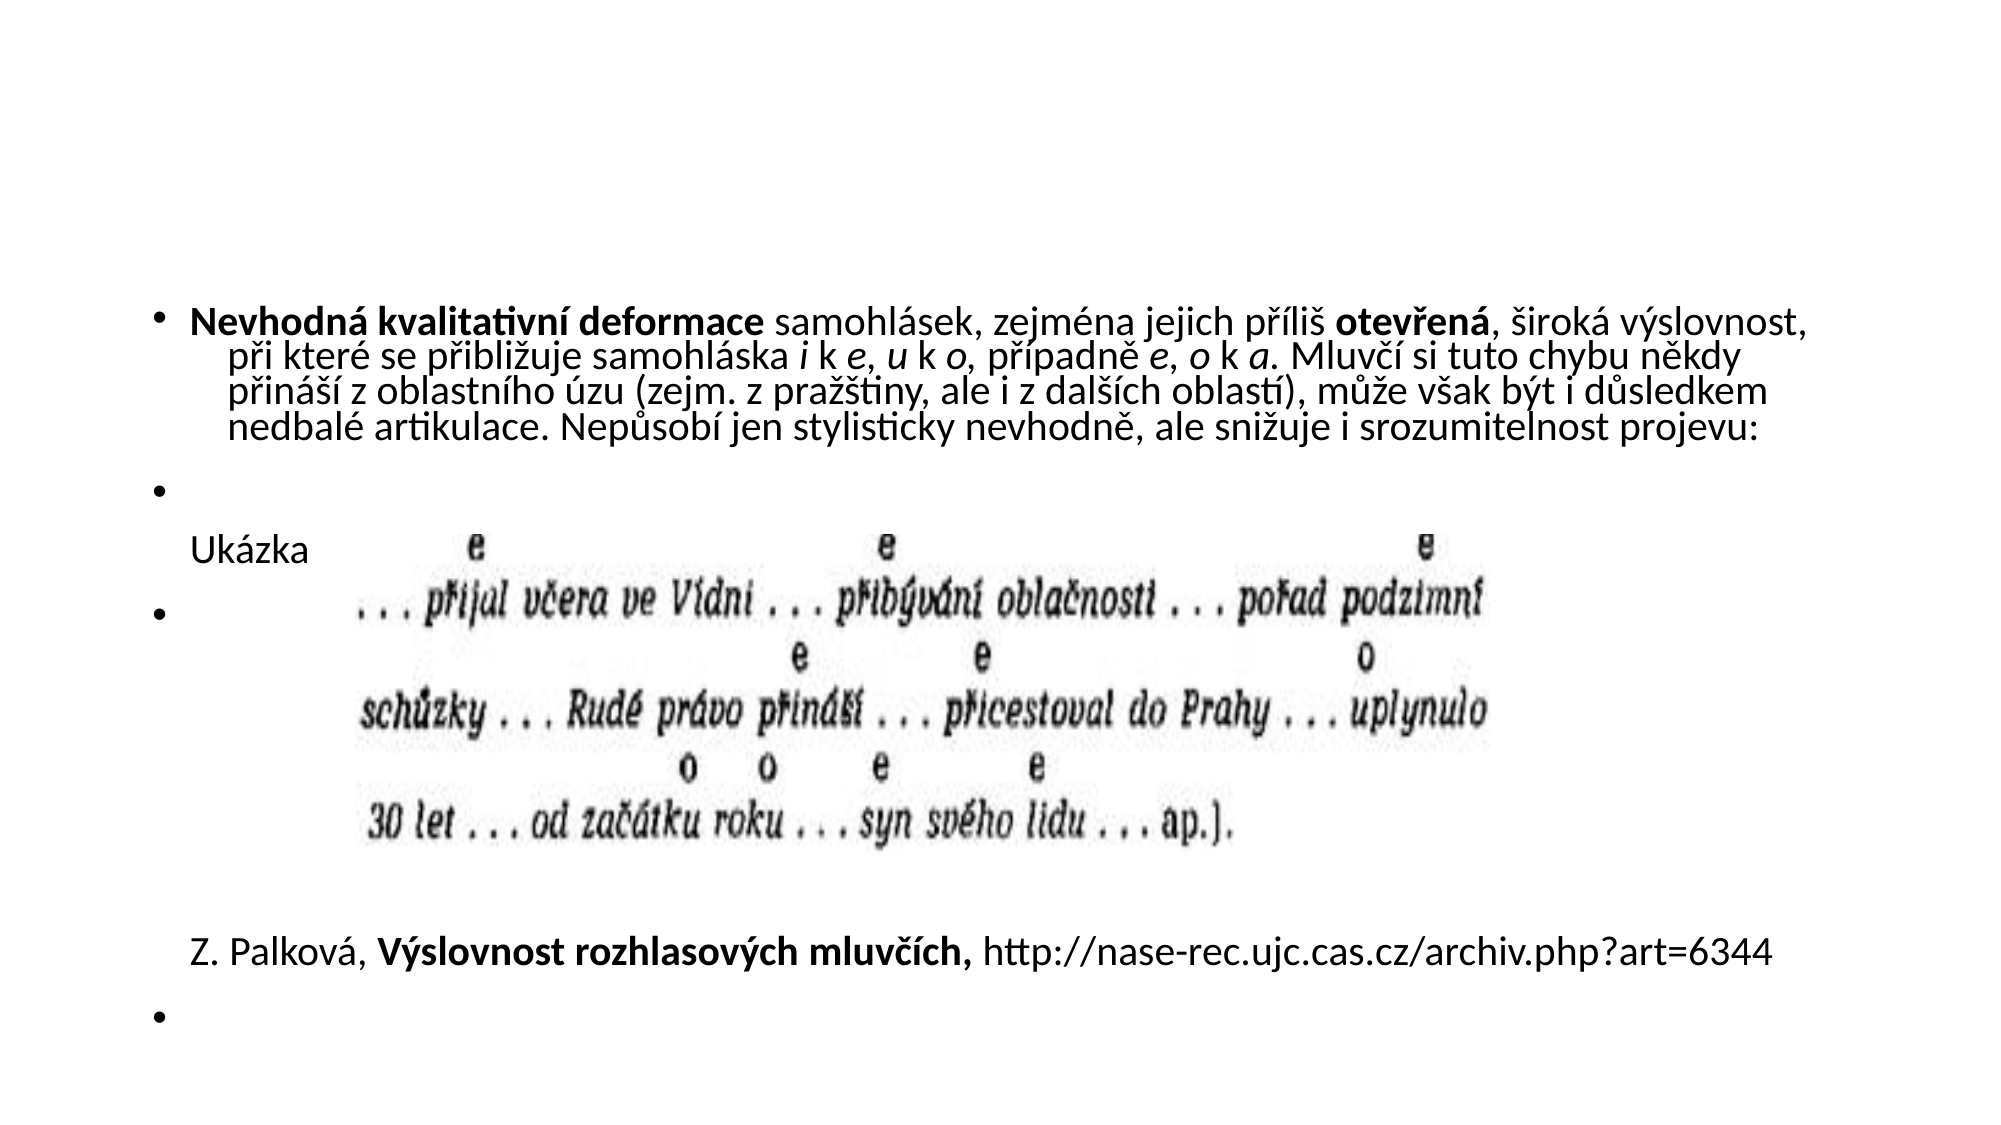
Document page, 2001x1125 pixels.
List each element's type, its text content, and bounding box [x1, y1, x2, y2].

list Nevhodná kvalitativní deformace samohlásek, zejména jejich příliš otevřená, široká výslovnost, při které se přibližuje samohláska i k e, u k o, případně e, o k a. Mluvčí si tuto chybu někdy přináší z oblastního úzu (zejm. z pražštiny, ale i z dalších oblastí), může však být i důsledkem nedbalé artikulace. Nepůsobí jen stylisticky nevhodně, ale snižuje i srozumitelnost projevu: Ukázka Z. Palková, Výslovnost rozhlasových mluvčích, http://nase-rec.ujc.cas.cz/archiv.php?art=6344 [137, 299, 1863, 1014]
picture [353, 523, 1496, 856]
